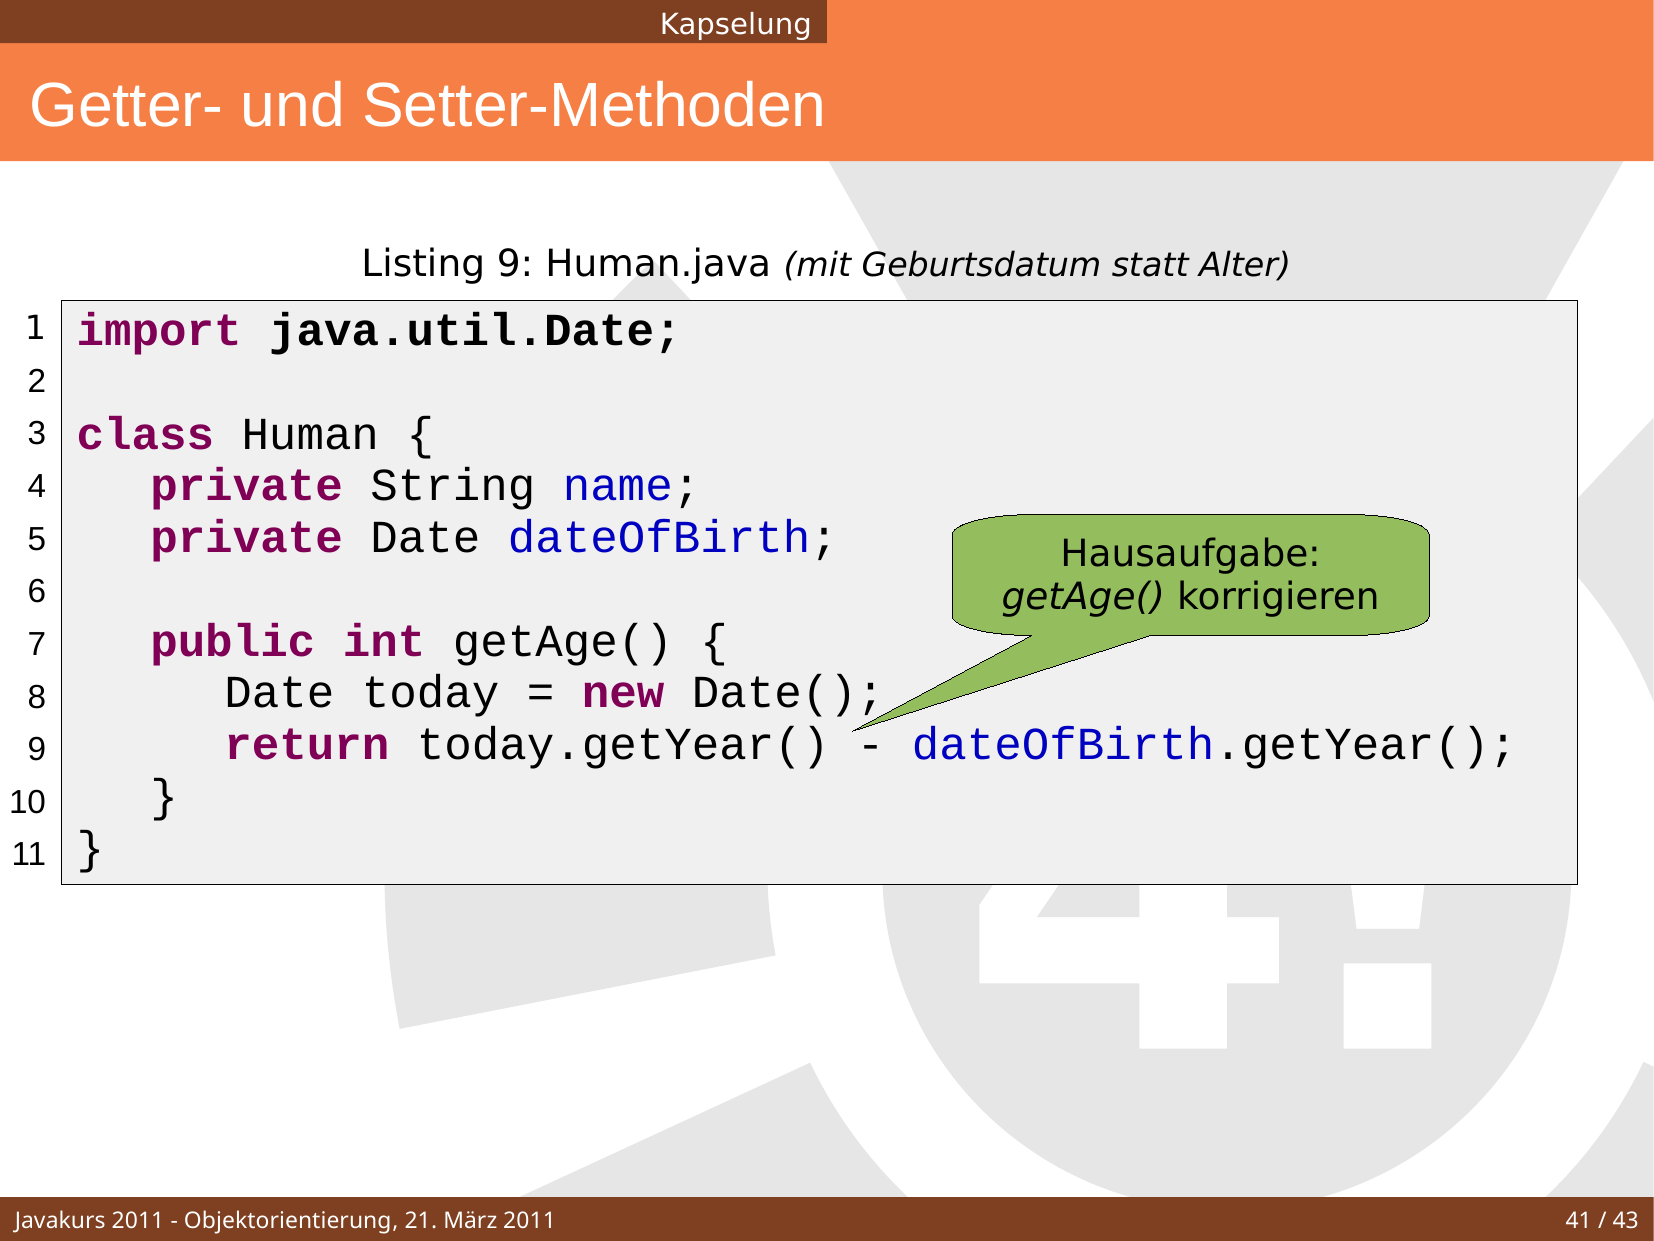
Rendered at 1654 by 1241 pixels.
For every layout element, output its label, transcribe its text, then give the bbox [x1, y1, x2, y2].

table_cell 6 [0, 565, 61, 618]
table_cell 11 [0, 828, 61, 881]
table_cell 4 [0, 460, 61, 512]
table_cell 5 [0, 512, 61, 565]
table_cell [0, 881, 61, 938]
table_header 1 [0, 301, 61, 355]
table_cell 8 [0, 670, 61, 723]
text_box Hausaufgabe: getAge() korrigieren [852, 514, 1430, 732]
title Getter- und Setter-Methoden [29, 67, 1595, 143]
table_cell 10 [0, 776, 61, 828]
table_cell 9 [0, 723, 61, 776]
text_box Listing 9: Human.java (mit Geburtsdatum statt Alter) [346, 234, 1308, 293]
text_box Kapselung [29, 0, 827, 50]
table_cell 2 [0, 355, 61, 407]
text_box import java.util.Date; class Human { private String name; private Date dateOfBirth; public int getAge() { Date today = new Date(); return today.getYear() - dateOfBirth.getYear(); } } [61, 300, 1578, 876]
table_cell 7 [0, 618, 61, 670]
table_cell 3 [0, 407, 61, 460]
